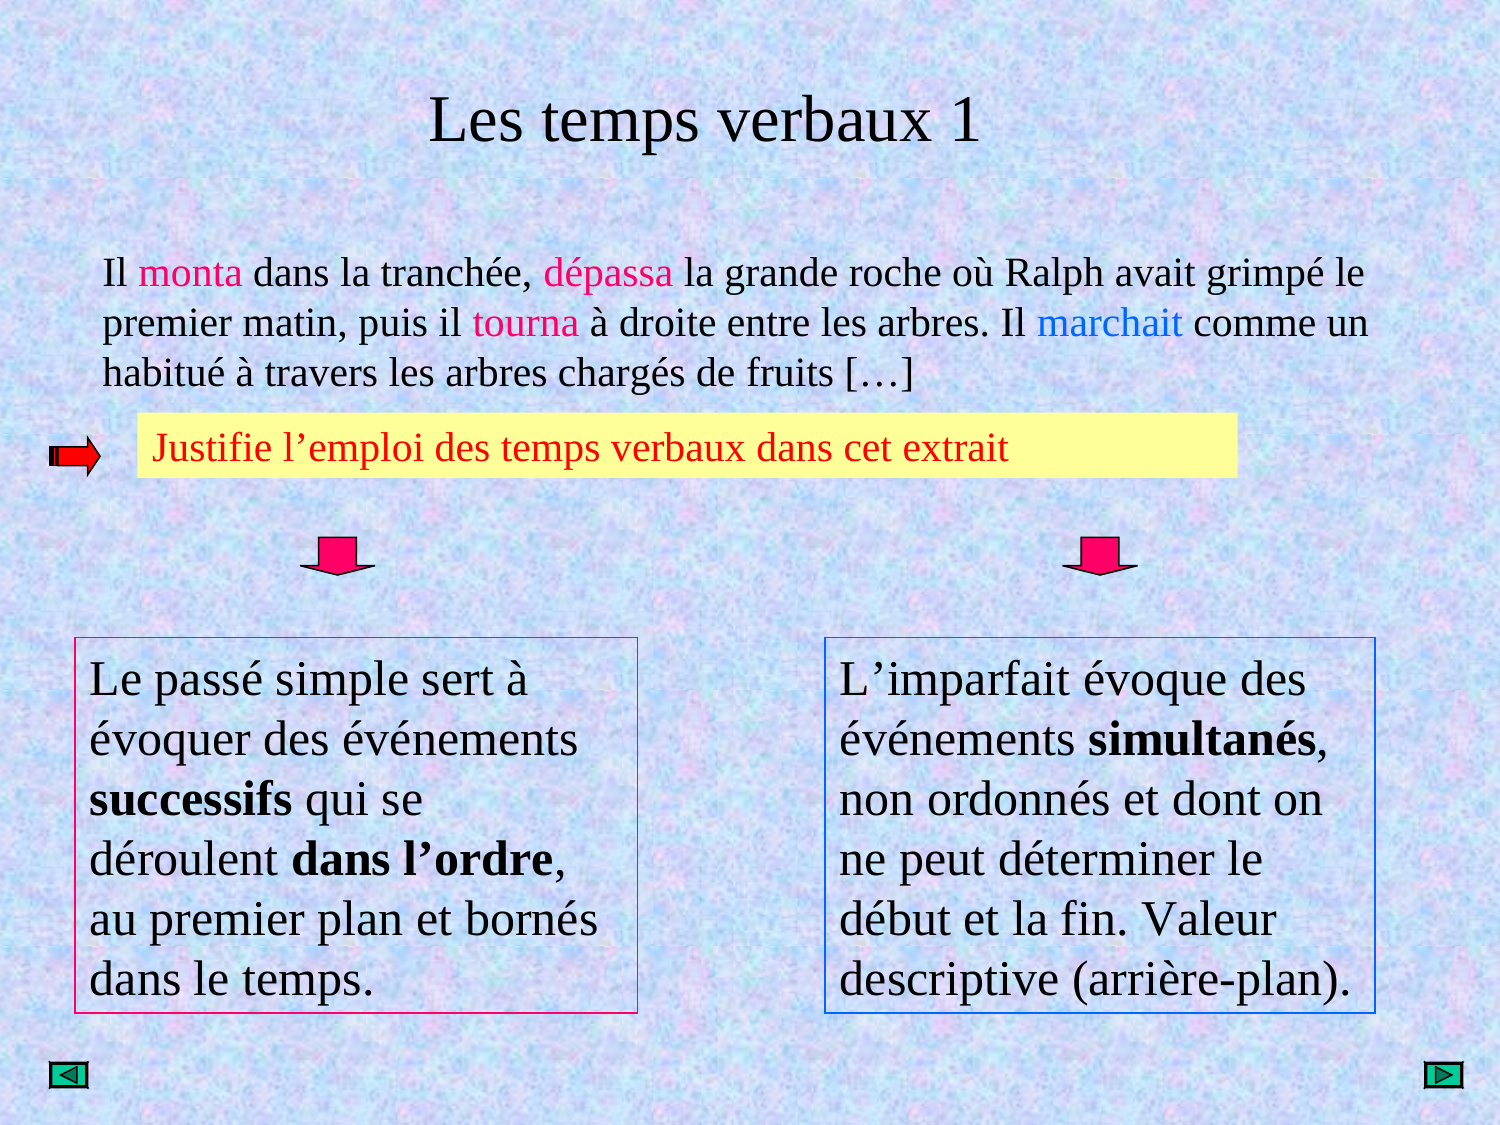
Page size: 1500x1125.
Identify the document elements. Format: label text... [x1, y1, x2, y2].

text_box Il monta dans la tranchée, dépassa la grande roche où Ralph avait grimpé le premier matin, puis il tourna à droite entre les arbres. Il marchait comme un habitué à travers les arbres chargés de fruits […] [87, 237, 1401, 403]
text_box [57, 437, 101, 475]
title Les temps verbaux 1 [387, 62, 1025, 175]
picture [0, 0, 1500, 1125]
text_box [1426, 1062, 1463, 1088]
text_box Justifie l’emploi des temps verbaux dans cet extrait [137, 412, 1238, 478]
text_box L’imparfait évoque des événements simultanés, non ordonnés et dont on ne peut déterminer le début et la fin. Valeur descriptive (arrière-plan). [824, 637, 1375, 1013]
text_box [300, 537, 376, 576]
text_box [1062, 537, 1138, 576]
text_box [51, 1062, 88, 1088]
text_box Le passé simple sert à évoquer des événements successifs qui se déroulent dans l’ordre, au premier plan et bornés dans le temps. [74, 637, 638, 1013]
